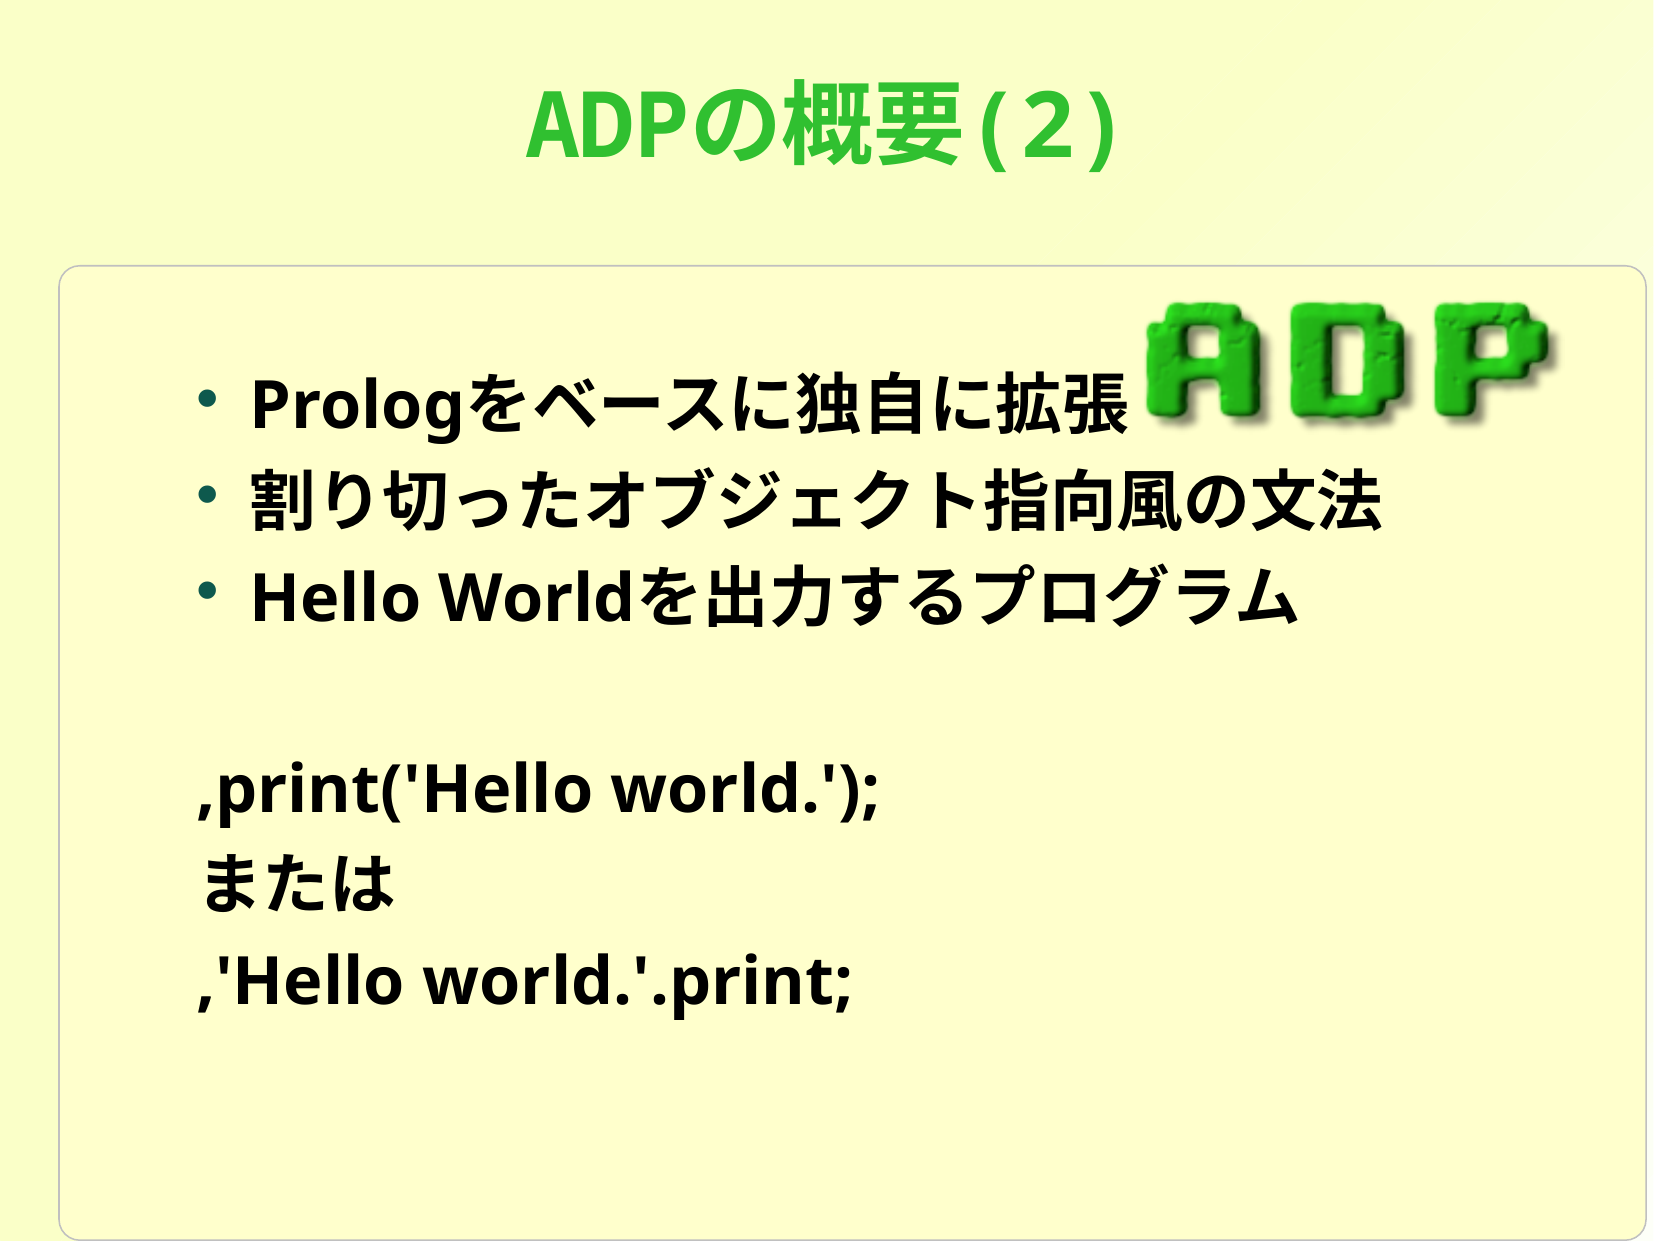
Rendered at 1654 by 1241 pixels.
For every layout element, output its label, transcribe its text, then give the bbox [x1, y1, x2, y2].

title ADPの概要(2) [121, 19, 1534, 227]
list Prologをベースに独自に拡張 割り切ったオブジェクト指向風の文法 Hello Worldを出力するプログラム ,print('Hello world.'); または ,'Hello world.'.print; [178, 364, 1570, 1147]
picture [1137, 295, 1565, 435]
